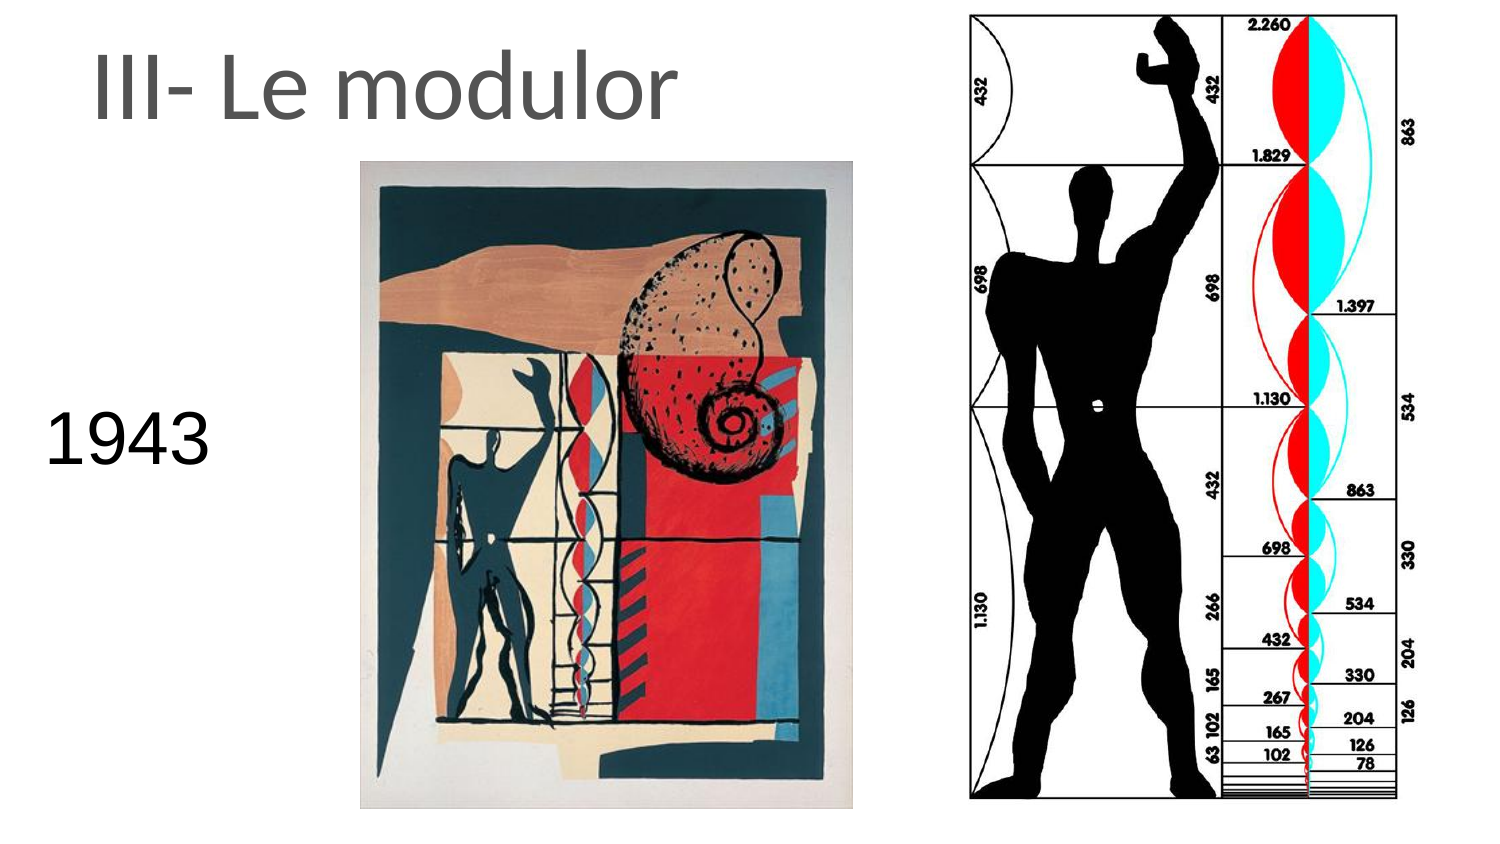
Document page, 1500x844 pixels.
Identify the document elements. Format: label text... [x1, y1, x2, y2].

picture [927, 0, 1446, 818]
title III- Le modulor [75, 14, 927, 155]
list 1943 [29, 374, 246, 478]
picture [360, 161, 853, 809]
